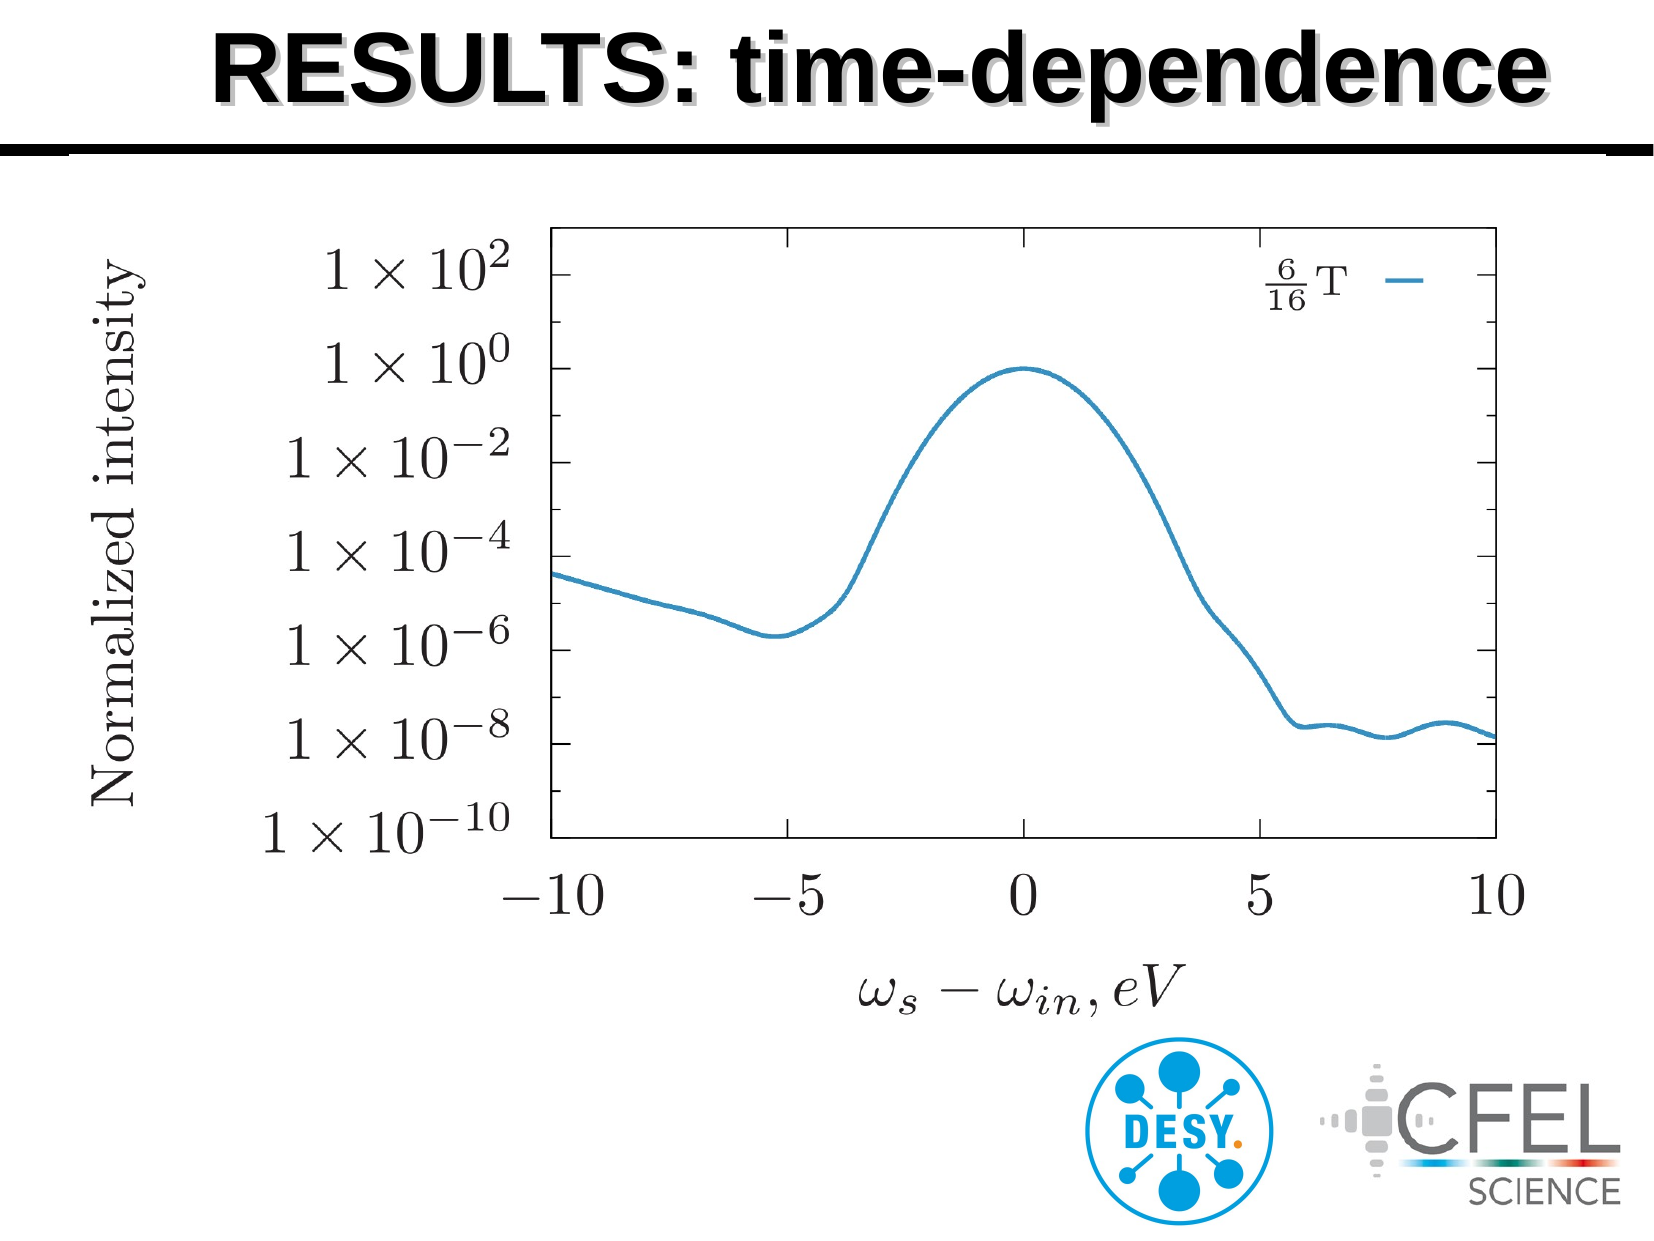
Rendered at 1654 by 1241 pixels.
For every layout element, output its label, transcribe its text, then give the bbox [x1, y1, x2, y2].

picture [1320, 1064, 1621, 1213]
picture [69, 154, 1606, 1231]
text_box [30, 8, 736, 247]
title RESULTS: time-dependence [0, 0, 1654, 151]
